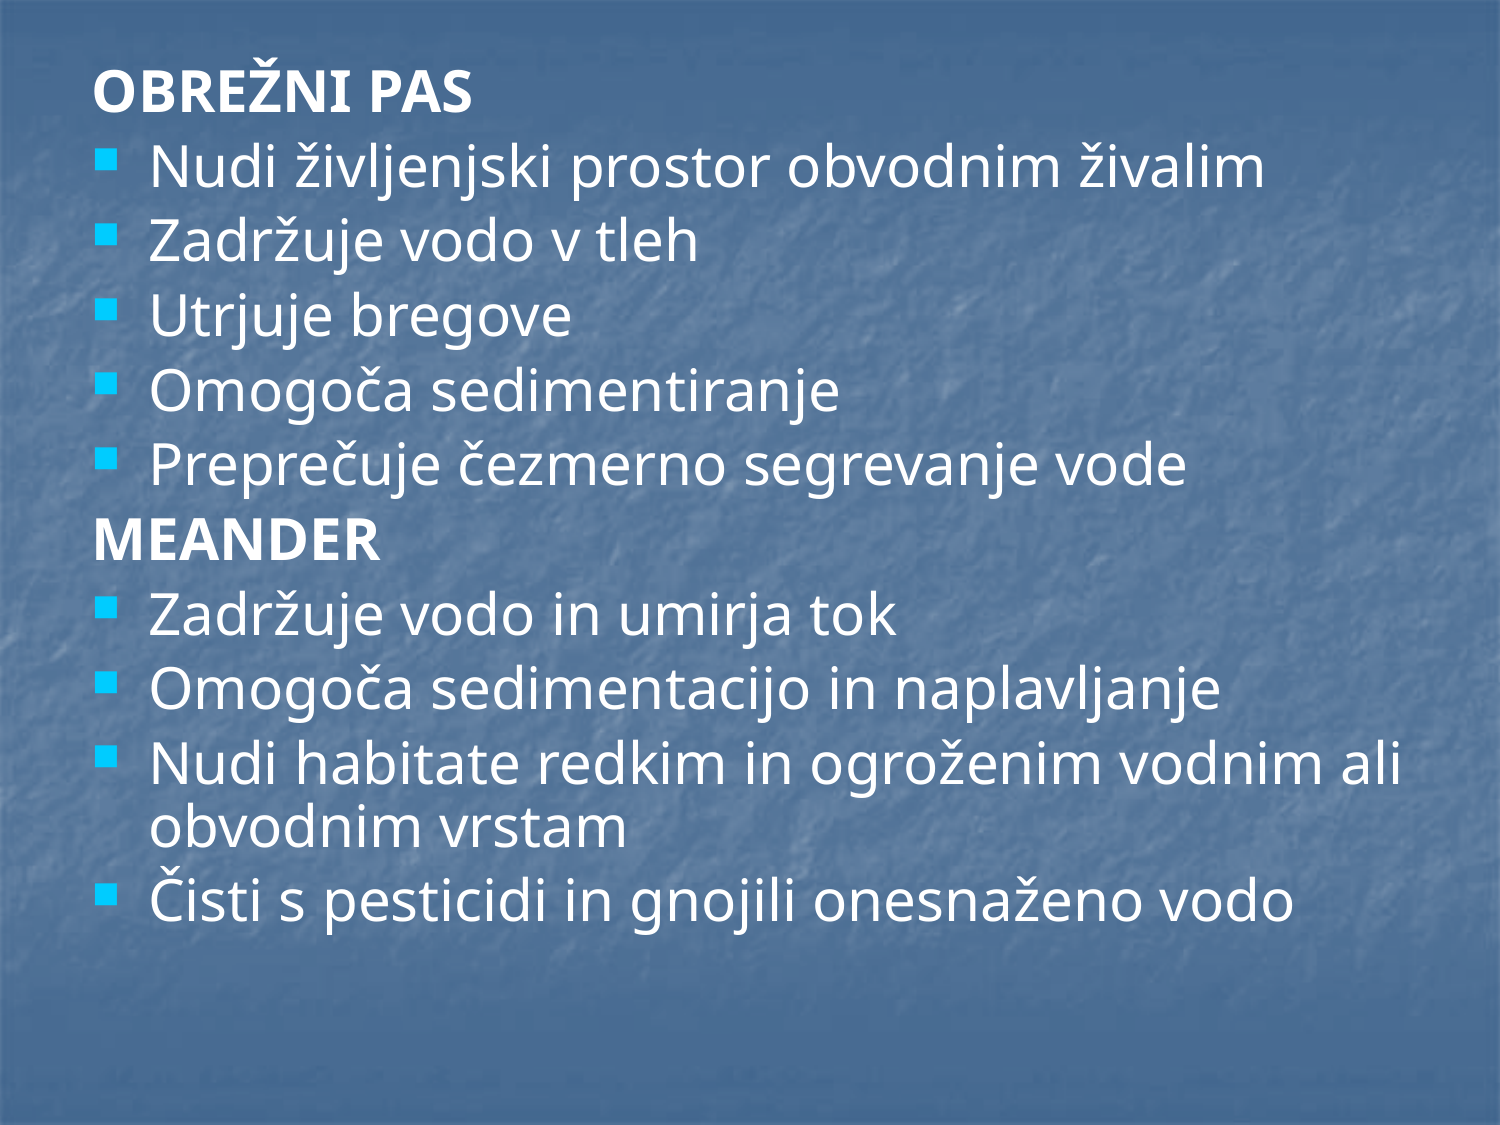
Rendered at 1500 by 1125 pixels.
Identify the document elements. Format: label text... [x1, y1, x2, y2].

picture [0, 0, 1500, 1125]
list OBREŽNI PAS Nudi življenjski prostor obvodnim živalim Zadržuje vodo v tleh Utrjuje bregove Omogoča sedimentiranje Preprečuje čezmerno segrevanje vode MEANDER Zadržuje vodo in umirja tok Omogoča sedimentacijo in naplavljanje Nudi habitate redkim in ogroženim vodnim ali obvodnim vrstam Čisti s pesticidi in gnojili onesnaženo vodo [76, 54, 1425, 1000]
